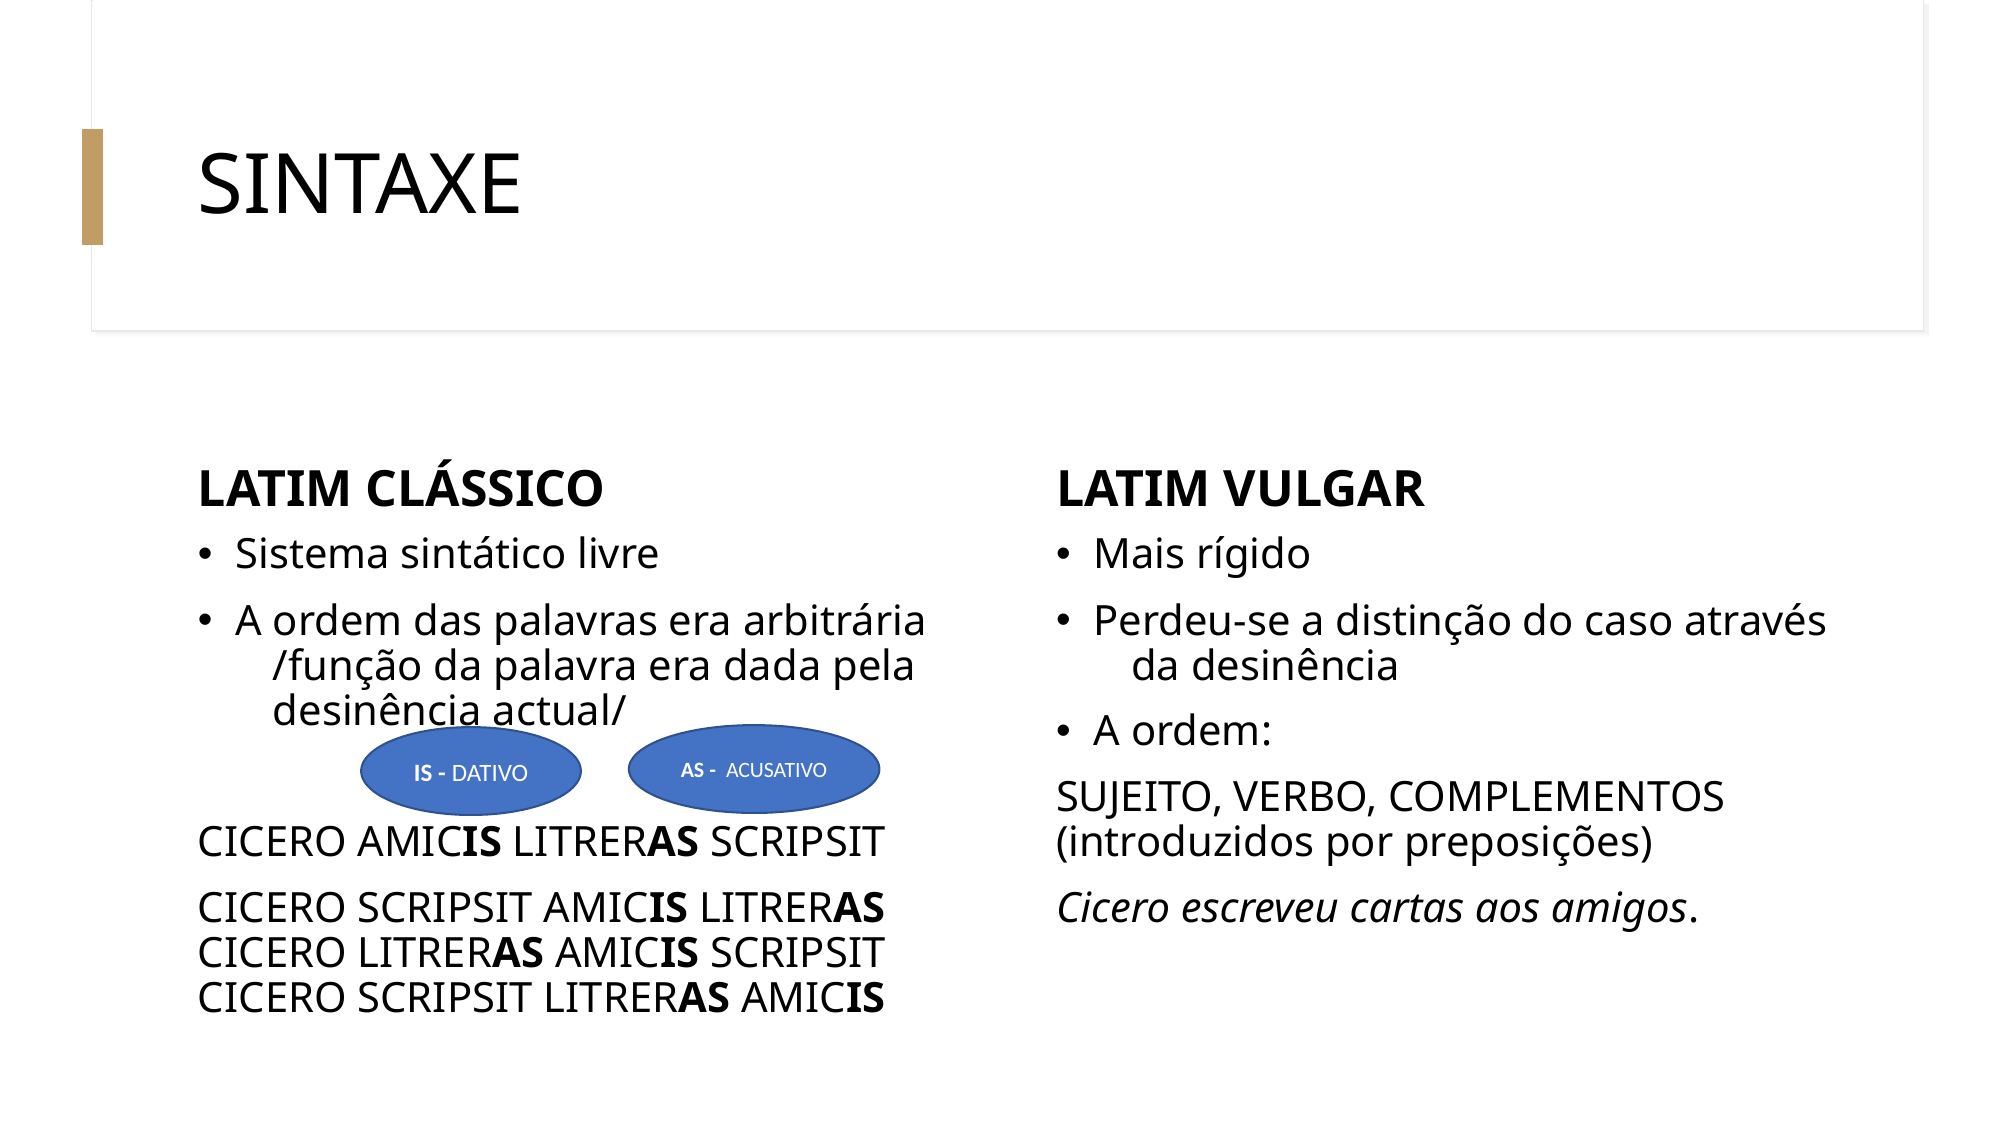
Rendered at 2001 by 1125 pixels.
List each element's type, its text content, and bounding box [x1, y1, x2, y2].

list Mais rígido Perdeu-se a distinção do caso através da desinência A ordem: SUJEITO, VERBO, COMPLEMENTOS (introduzidos por preposições) Cicero escreveu cartas aos amigos. [1041, 525, 1852, 1013]
text_box AS - ACUSATIVO [628, 725, 880, 813]
list Sistema sintático livre A ordem das palavras era arbitrária /função da palavra era dada pela desinência actual/ CICERO AMICIS LITRERAS SCRIPSIT CICERO SCRIPSIT AMICIS LITRERAS CICERO LITRERAS AMICIS SCRIPSIT CICERO SCRIPSIT LITRERAS AMICIS [183, 525, 994, 1060]
list LATIM CLÁSSICO [183, 389, 994, 525]
list LATIM VULGAR [1041, 389, 1852, 525]
text_box IS - DATIVO [361, 727, 581, 815]
title SINTAXE [183, 90, 1852, 284]
